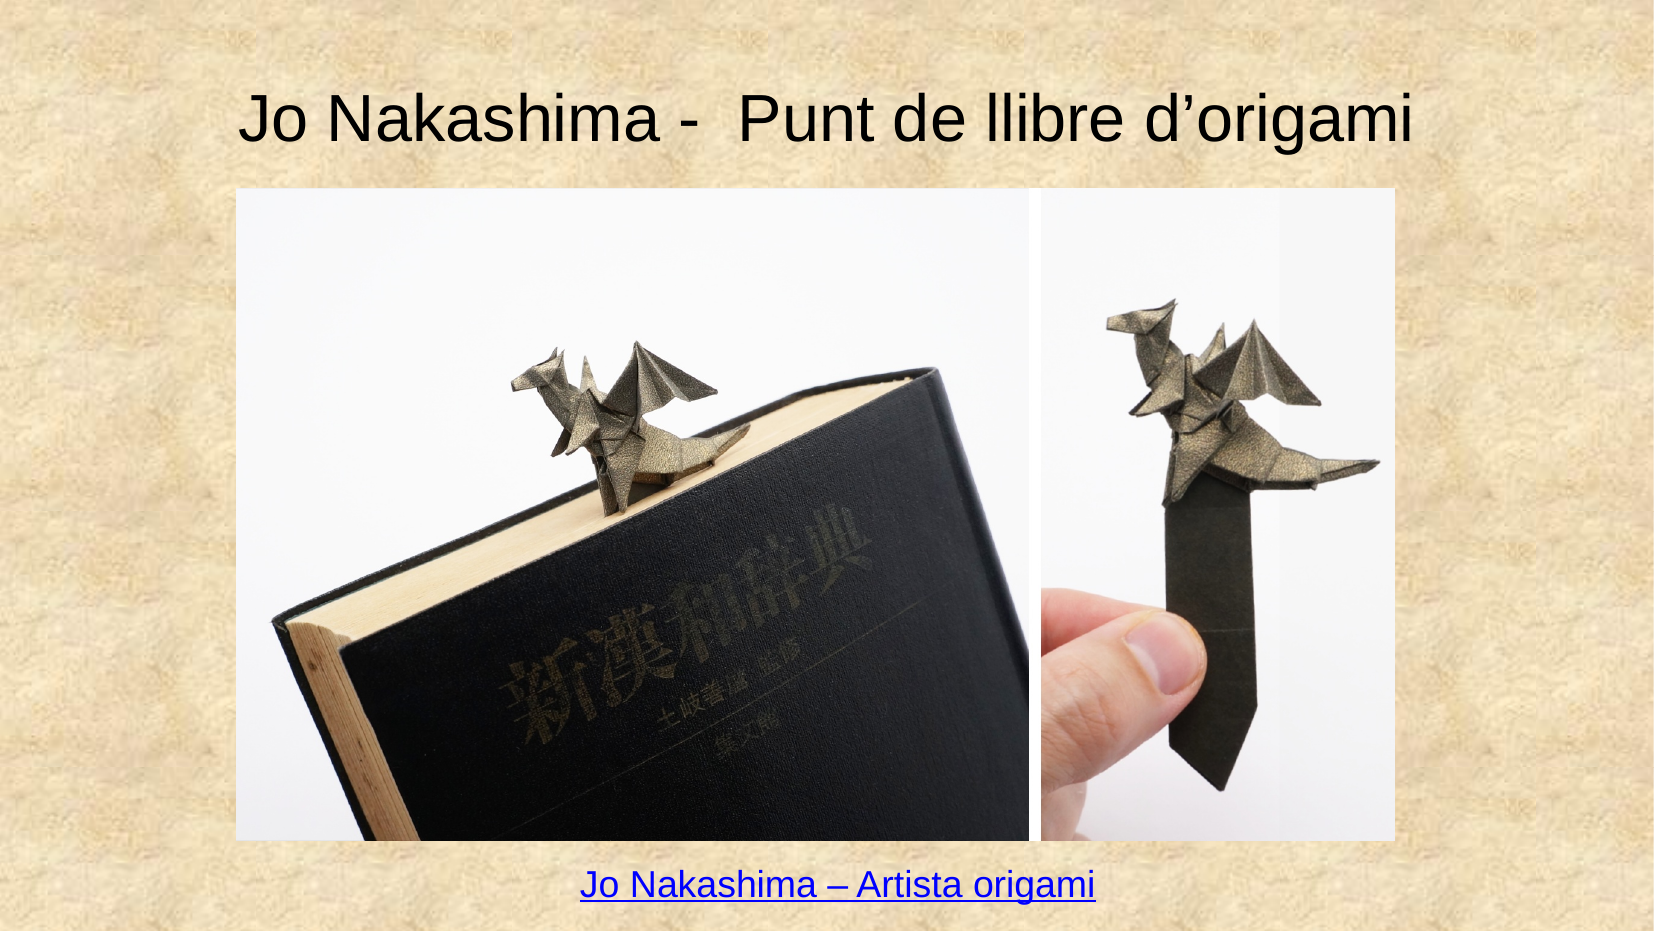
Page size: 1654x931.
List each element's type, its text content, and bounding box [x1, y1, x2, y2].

text_box Jo Nakashima - Punt de llibre d’origami [82, 74, 1571, 155]
text_box Jo Nakashima – Artista origami [565, 852, 1134, 913]
picture [0, 0, 1654, 931]
